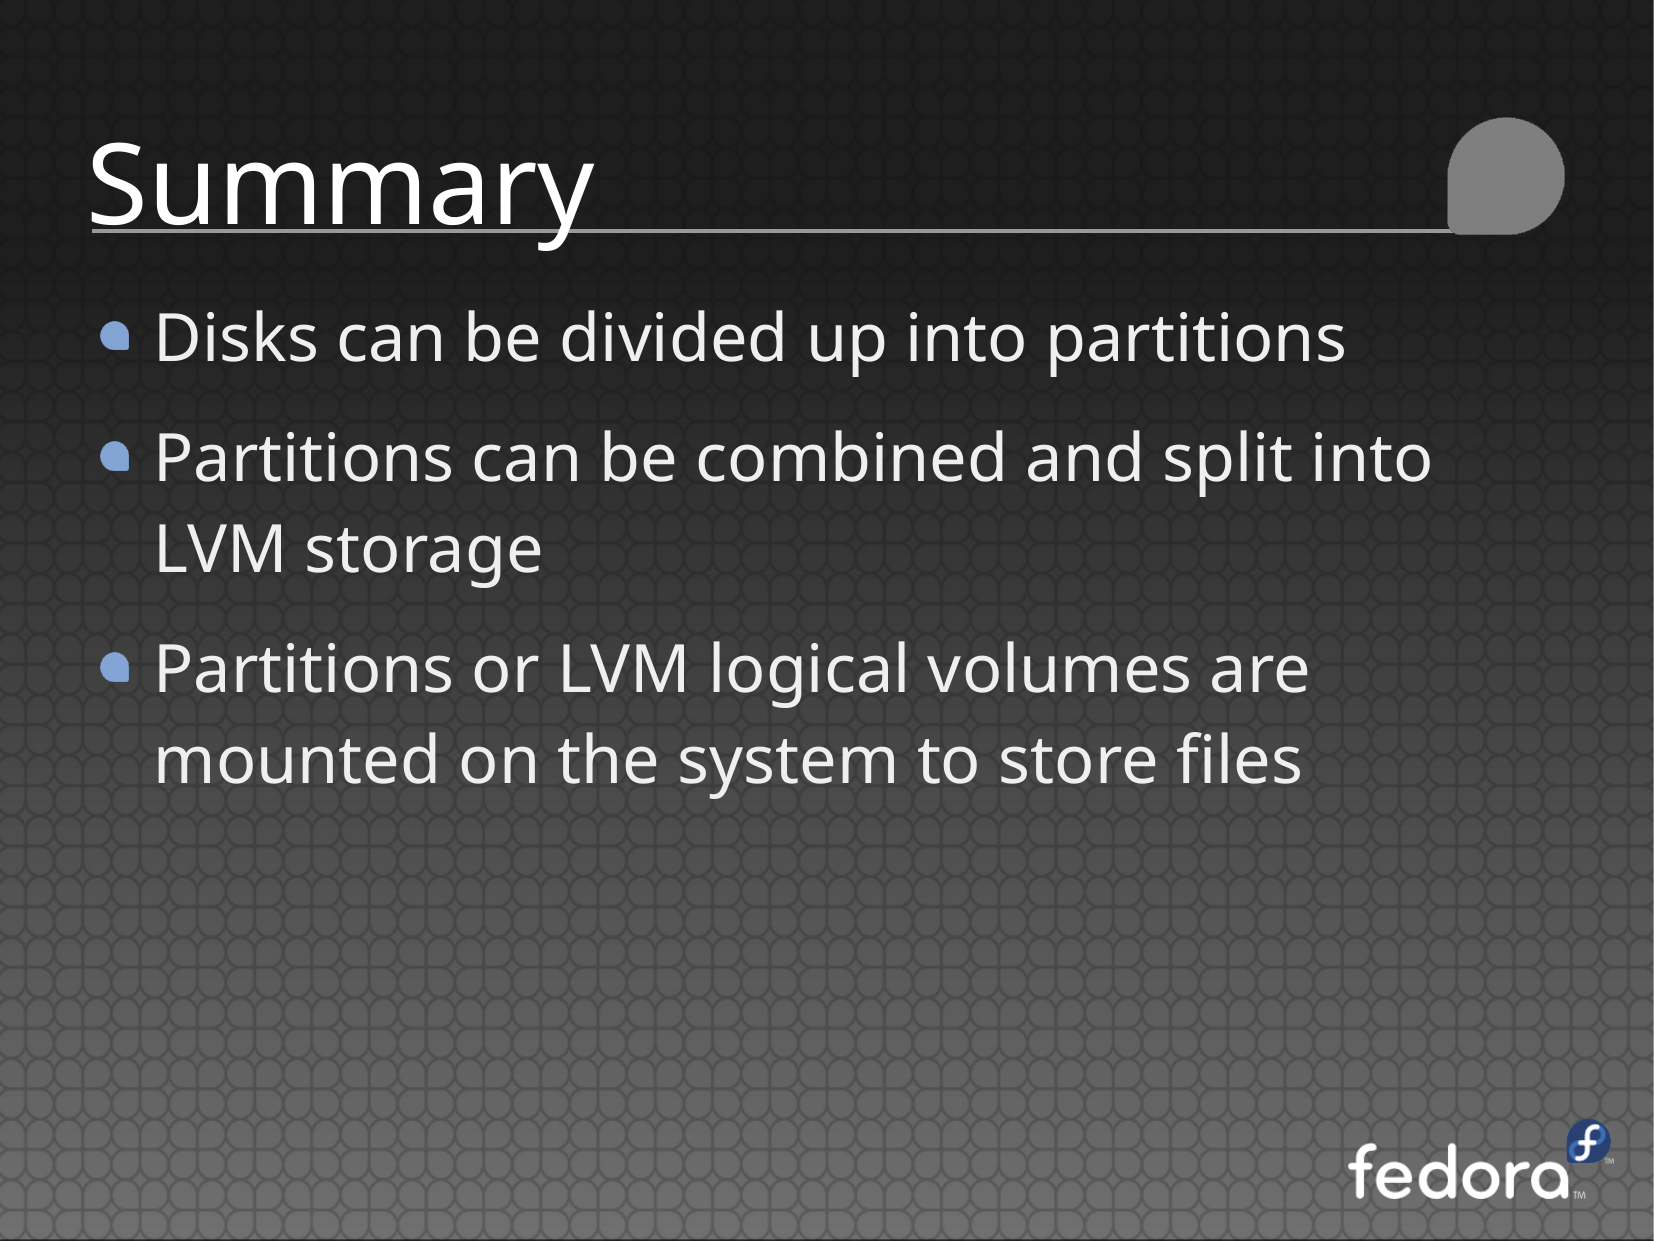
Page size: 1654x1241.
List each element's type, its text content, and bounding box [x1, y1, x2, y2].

picture [0, 0, 1654, 1241]
title Summary [86, 110, 1576, 251]
list Disks can be divided up into partitions Partitions can be combined and split into LVM storage Partitions or LVM logical volumes are mounted on the system to store files [82, 290, 1571, 995]
